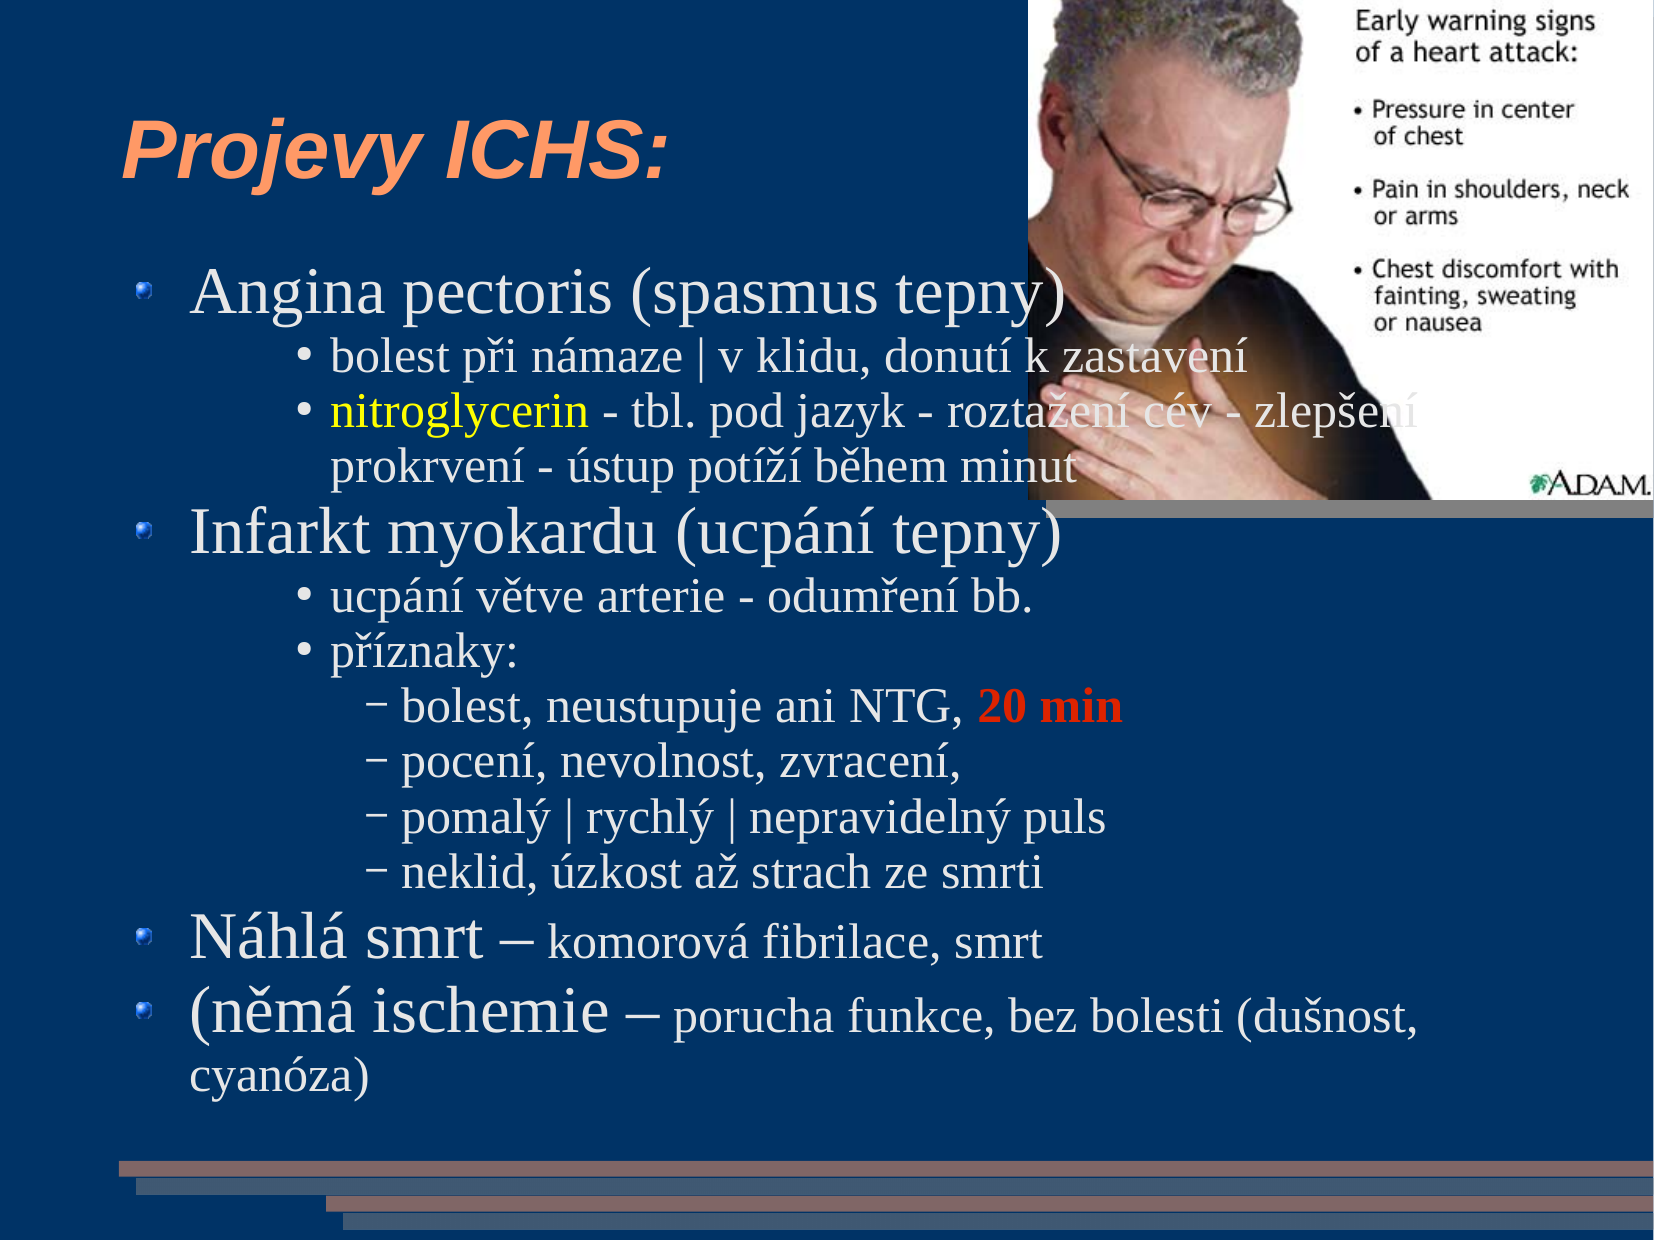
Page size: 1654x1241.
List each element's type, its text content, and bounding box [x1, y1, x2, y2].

list Angina pectoris (spasmus tepny) bolest při námaze | v klidu, donutí k zastavení nitroglycerin - tbl. pod jazyk - roztažení cév - zlepšení prokrvení - ústup potíží během minut Infarkt myokardu (ucpání tepny) ucpání větve arterie - odumření bb. příznaky: bolest, neustupuje ani NTG, 20 min pocení, nevolnost, zvracení, pomalý | rychlý | nepravidelný puls neklid, úzkost až strach ze smrti Náhlá smrt – komorová fibrilace, smrt (němá ischemie – porucha funkce, bez bolesti (dušnost, cyanóza) [118, 253, 1558, 1142]
title Projevy ICHS: [121, 46, 1534, 253]
picture [1028, 0, 1654, 500]
